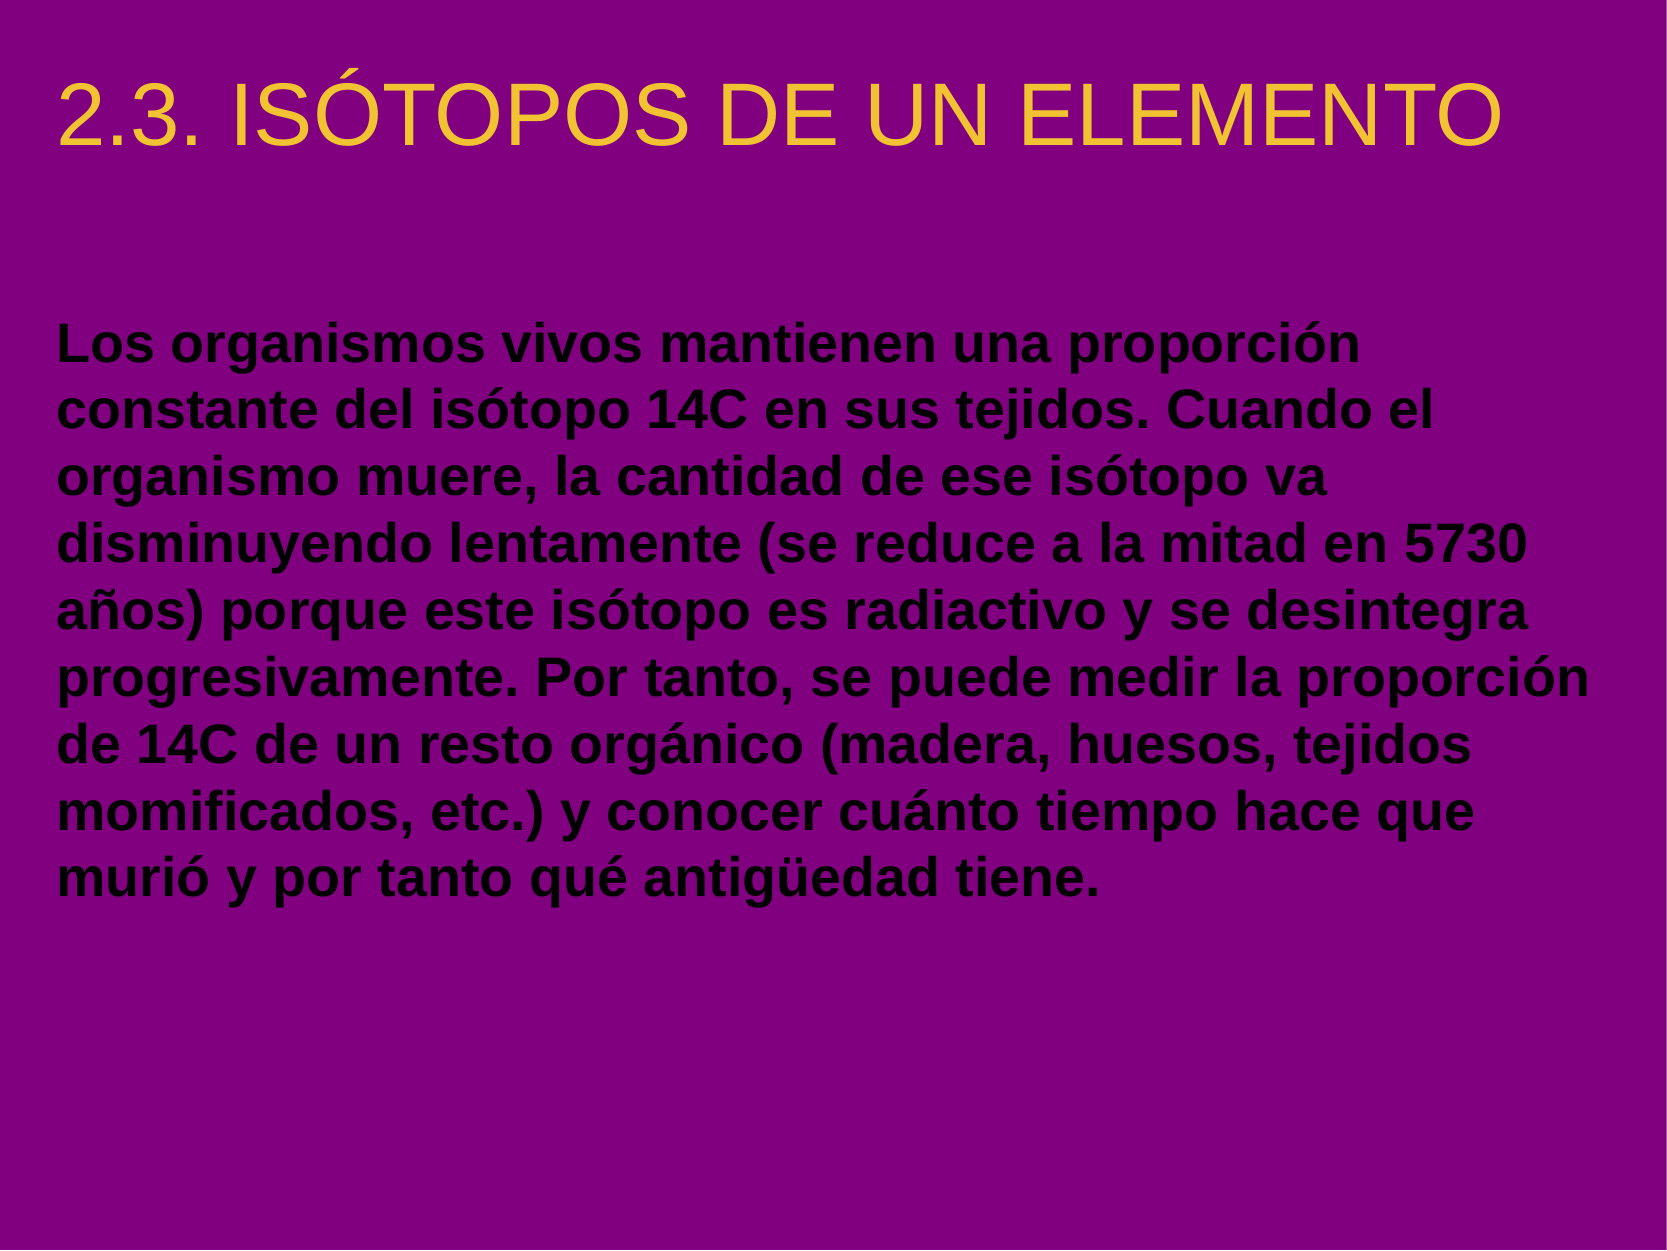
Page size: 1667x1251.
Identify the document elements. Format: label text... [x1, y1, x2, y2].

list Los organismos vivos mantienen una proporción constante del isótopo 14C en sus tejidos. Cuando el organismo muere, la cantidad de ese isótopo va disminuyendo lentamente (se reduce a la mitad en 5730 años) porque este isótopo es radiactivo y se desintegra progresivamente. Por tanto, se puede medir la proporción de 14C de un resto orgánico (madera, huesos, tejidos momificados, etc.) y conocer cuánto tiempo hace que murió y por tanto qué antigüedad tiene. [50, 300, 1630, 1213]
title 2.3. ISÓTOPOS DE UN ELEMENTO [50, 50, 1630, 213]
